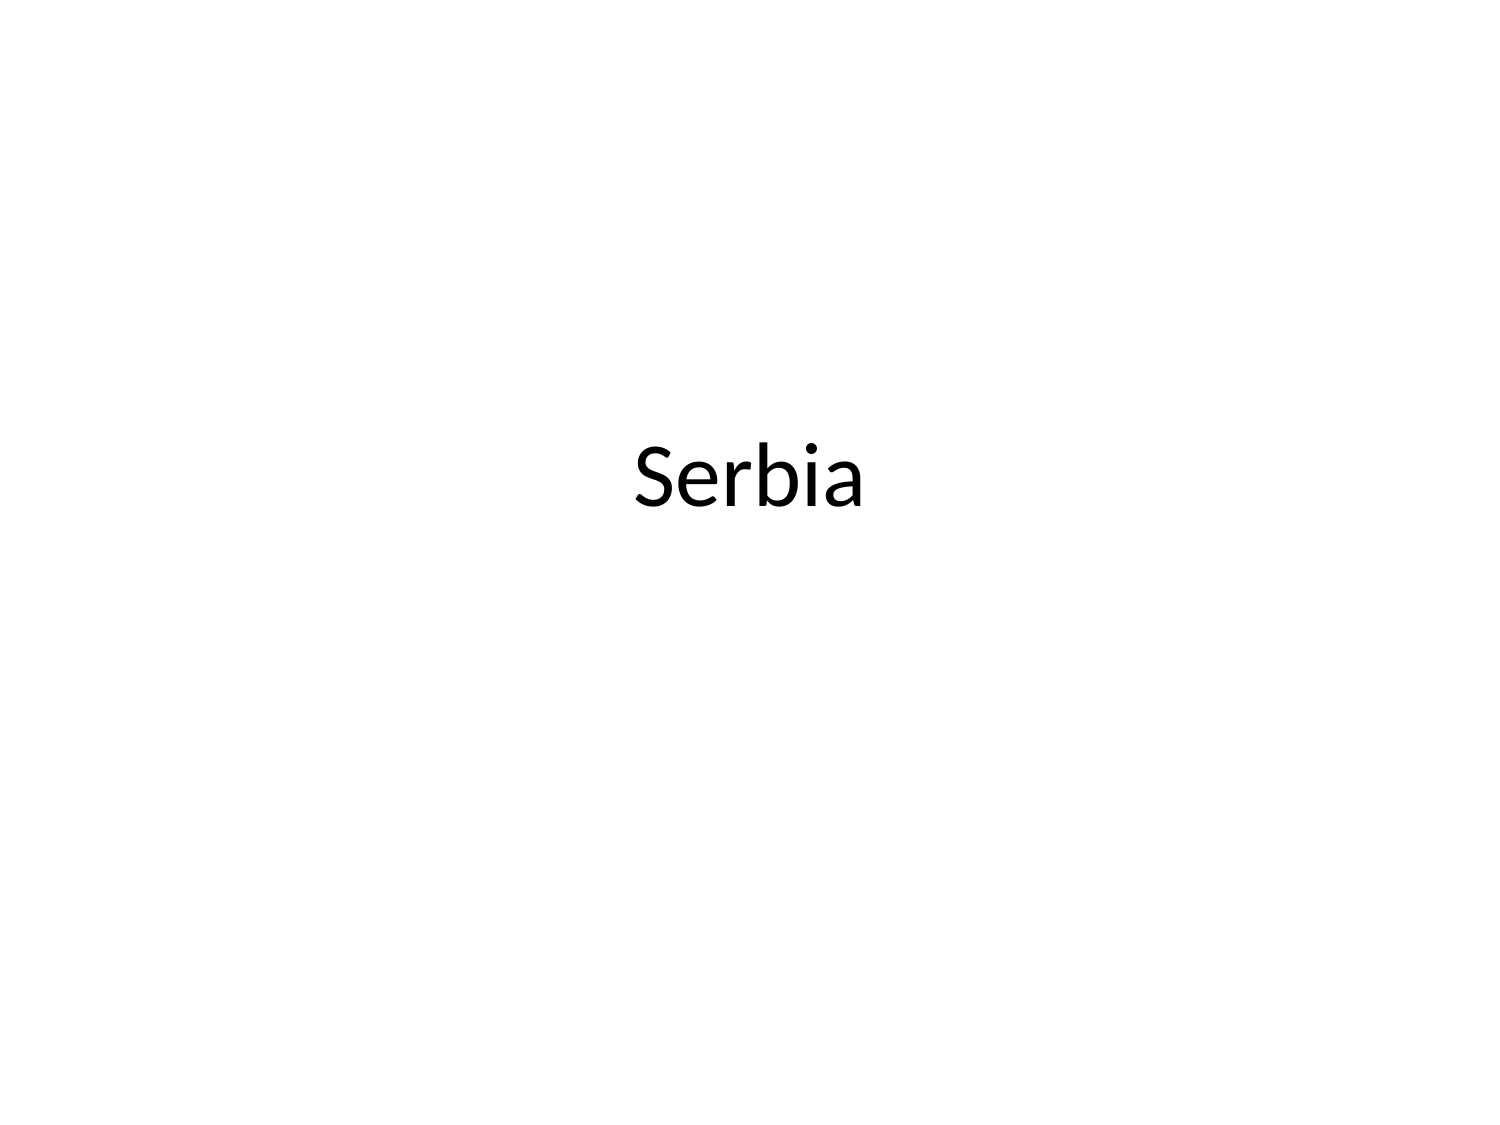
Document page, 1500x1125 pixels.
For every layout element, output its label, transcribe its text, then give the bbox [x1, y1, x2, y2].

title Serbia [112, 349, 1388, 591]
